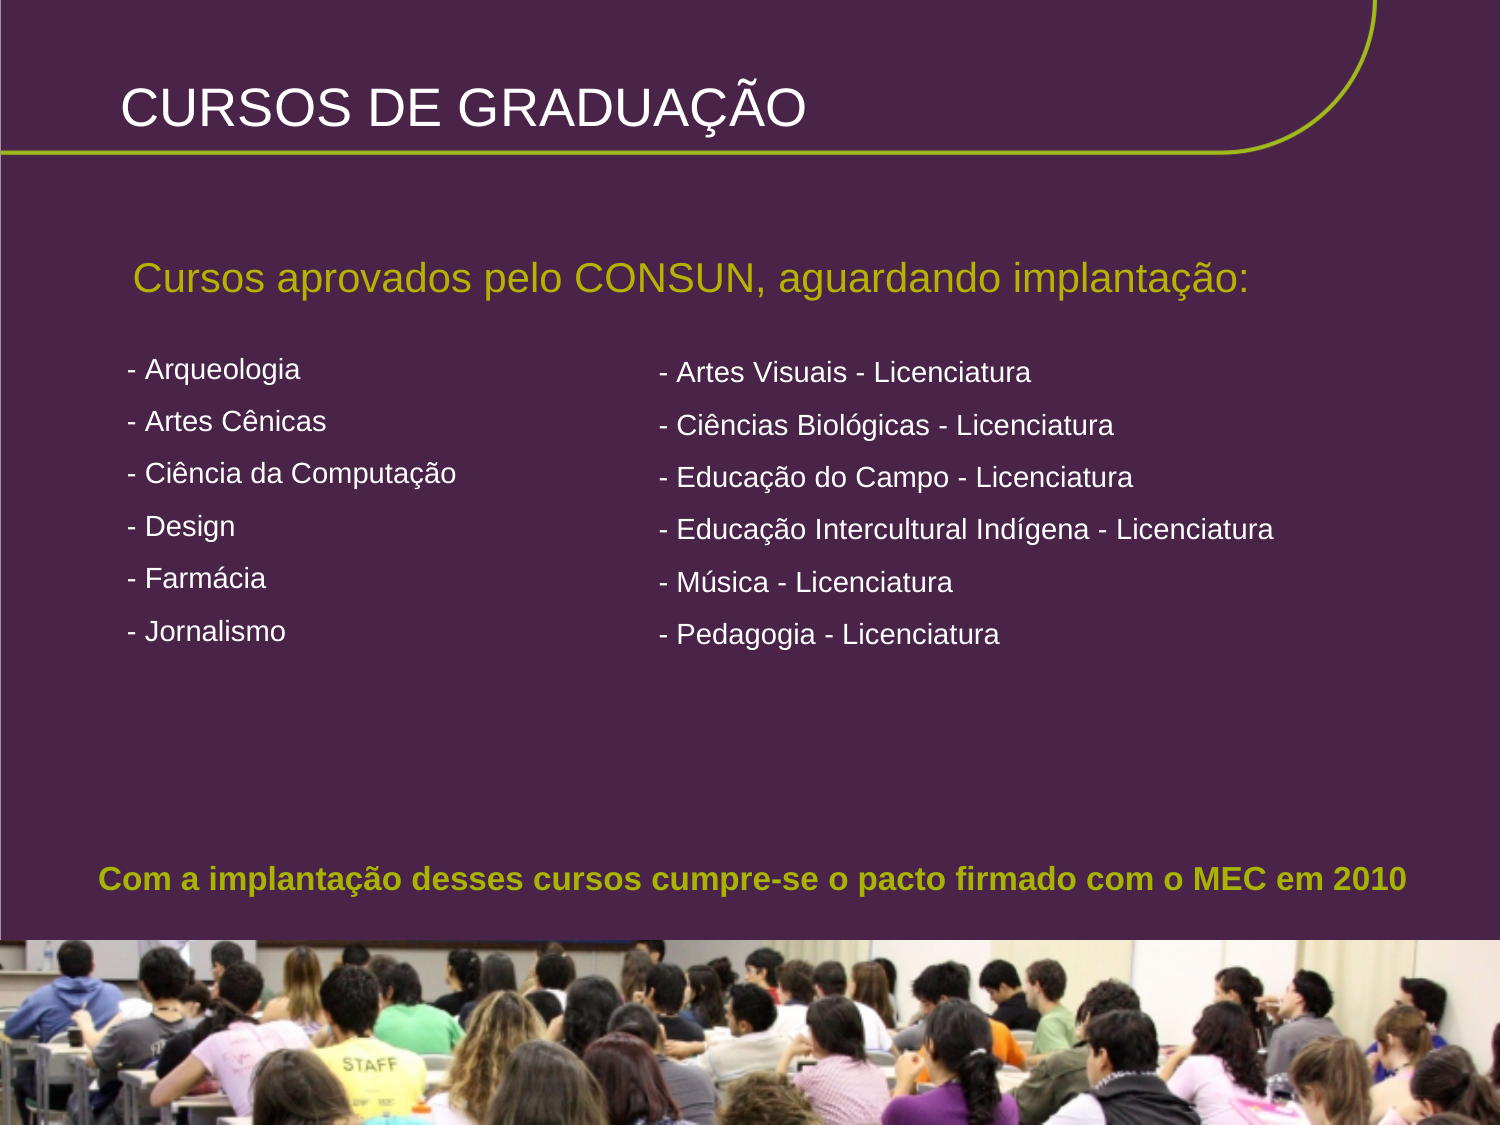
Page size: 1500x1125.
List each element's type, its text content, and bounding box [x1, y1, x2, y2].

text_box - Arqueologia - Artes Cênicas - Ciência da Computação - Design - Farmácia - Jornalismo [112, 324, 821, 775]
picture [0, 0, 1500, 1125]
text_box - Artes Visuais - Licenciatura - Ciências Biológicas - Licenciatura - Educação do Campo - Licenciatura - Educação Intercultural Indígena - Licenciatura - Música - Licenciatura - Pedagogia - Licenciatura [643, 328, 1329, 703]
text_box CURSOS DE GRADUAÇÃO [105, 64, 1081, 145]
text_box Cursos aprovados pelo CONSUN, aguardando implantação: [117, 218, 1312, 309]
text_box Com a implantação desses cursos cumpre-se o pacto firmado com o MEC em 2010 [83, 829, 1431, 905]
